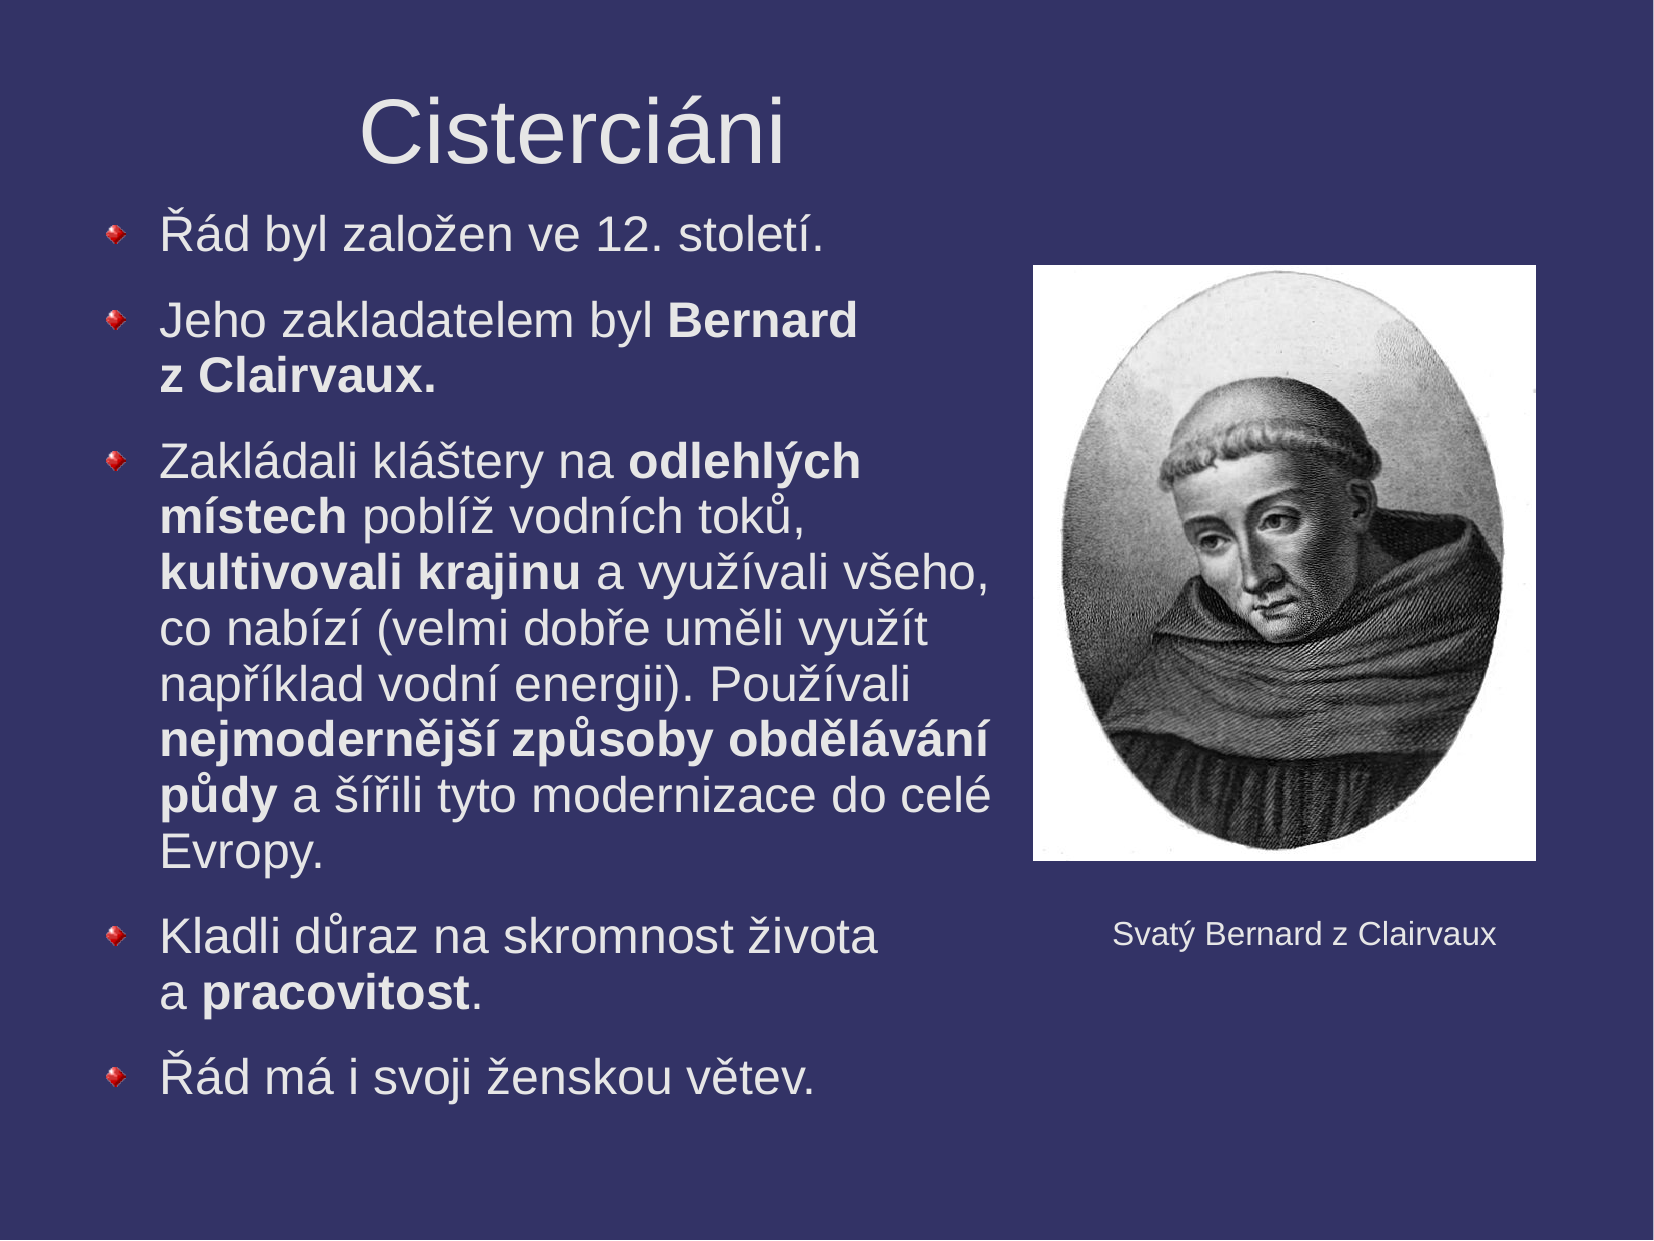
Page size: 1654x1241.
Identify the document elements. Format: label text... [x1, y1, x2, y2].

title Cisterciáni [82, 56, 1063, 207]
list Svatý Bernard z Clairvaux [1033, 915, 1577, 953]
picture [1033, 265, 1536, 861]
list Řád byl založen ve 12. století. Jeho zakladatelem byl Bernard z Clairvaux. Zakládali kláštery na odlehlých místech poblíž vodních toků, kultivovali krajinu a využívali všeho, co nabízí (velmi dobře uměli využít například vodní energii). Používali nejmodernější způsoby obdělávání půdy a šířili tyto modernizace do celé Evropy. Kladli důraz na skromnost života a pracovitost. Řád má i svoji ženskou větev. [88, 206, 1004, 1204]
